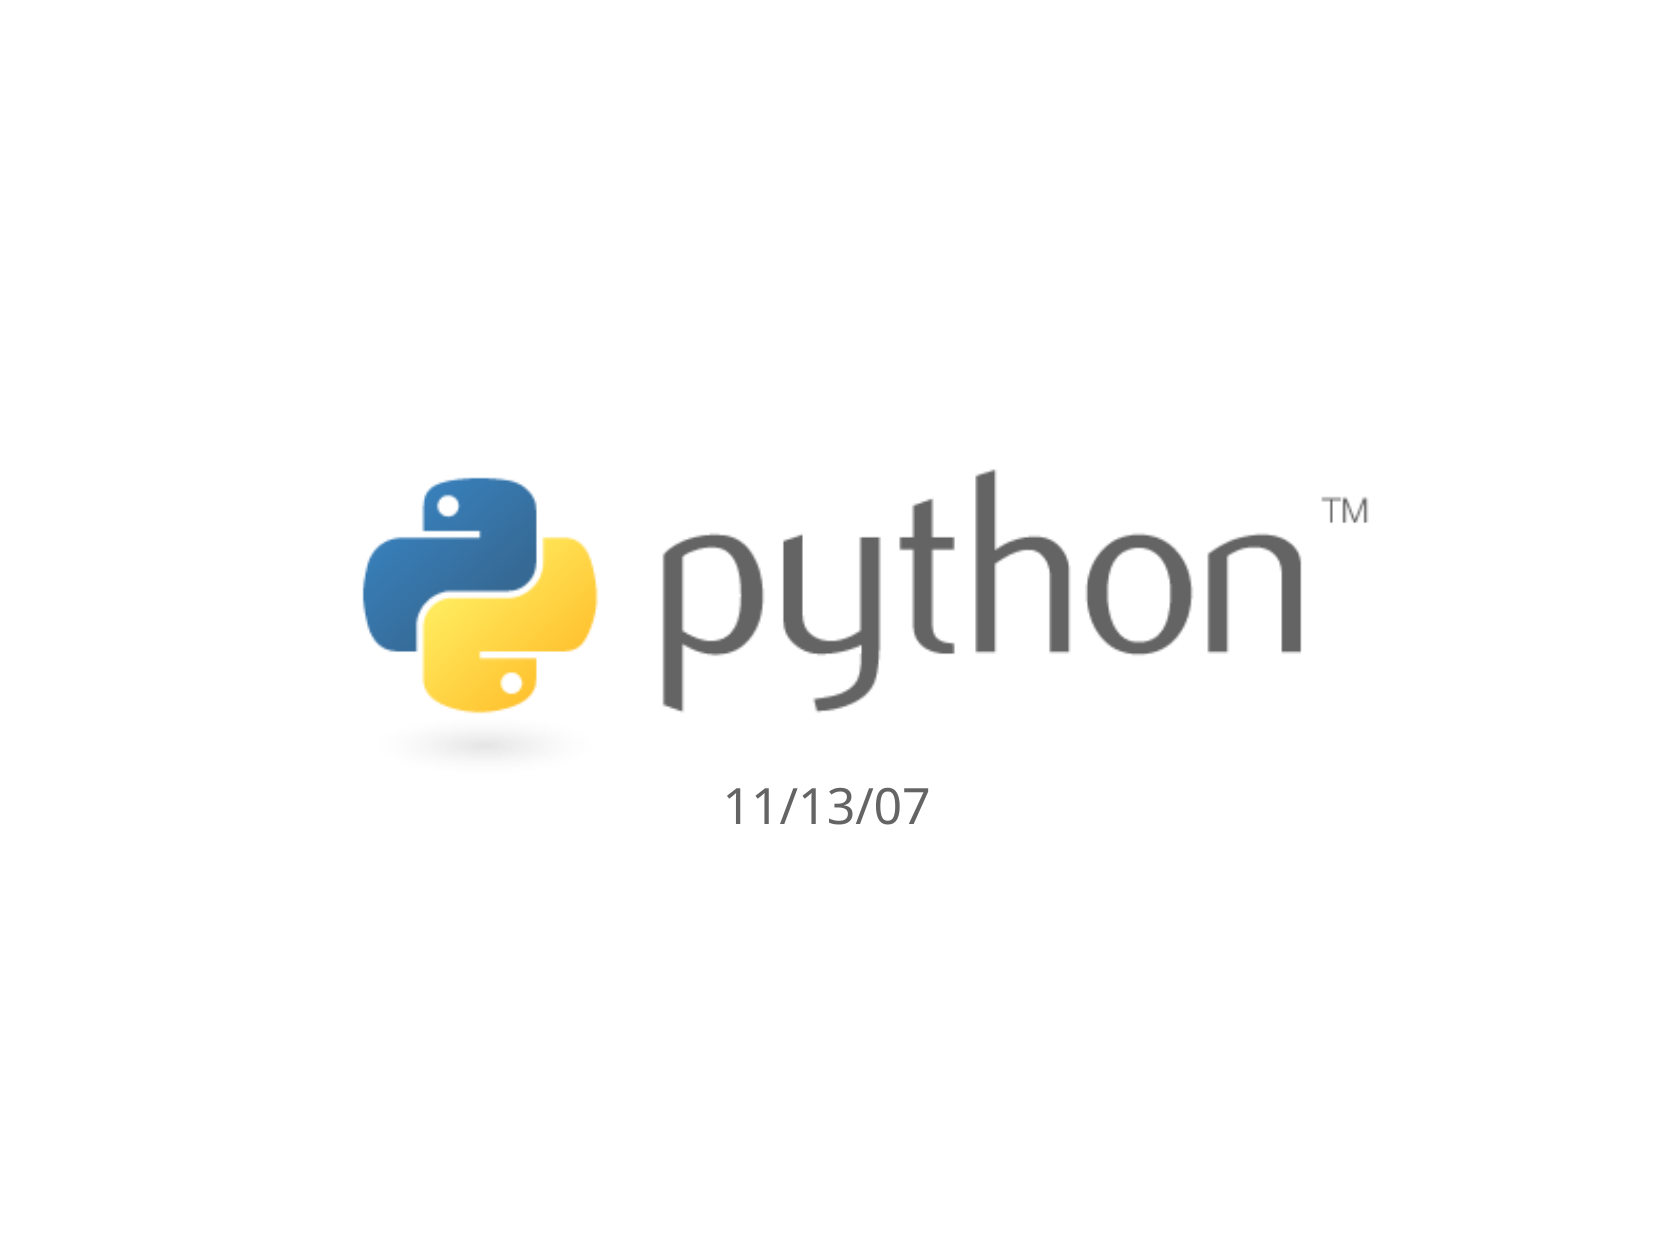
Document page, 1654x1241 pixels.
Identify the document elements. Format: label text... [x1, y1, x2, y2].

text_box 11/13/07 [696, 763, 957, 850]
picture [197, 409, 1466, 838]
